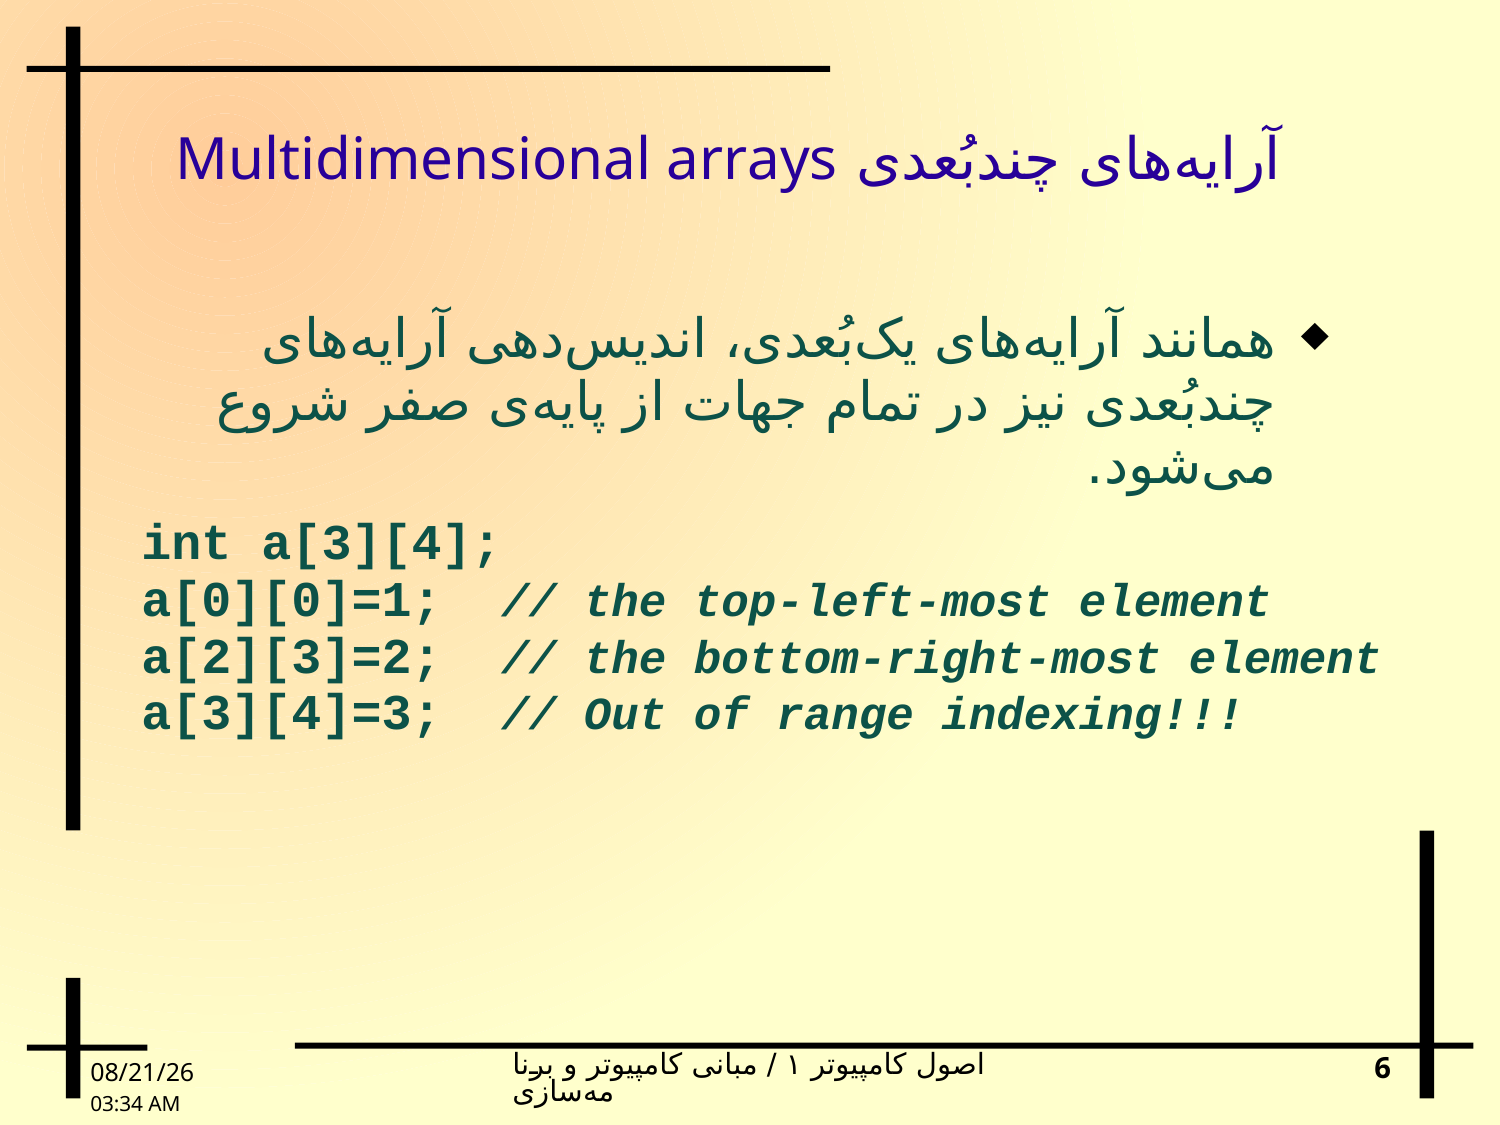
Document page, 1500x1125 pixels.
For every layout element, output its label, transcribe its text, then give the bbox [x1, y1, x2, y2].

title آرایه‌های چندبُعدی Multidimensional arrays [113, 96, 1344, 217]
list همانند آرایه‌های یک‌بُعدی، اندیس‌دهی آرایه‌های چندبُعدی نیز در تمام جهات از پایه‌ی صفر شروع می‌شود. int a[3][4]; a[0][0]=1; // the top-left-most element a[2][3]=2; // the bottom-right-most element a[3][4]=3; // Out of range indexing!!! [88, 306, 1400, 808]
